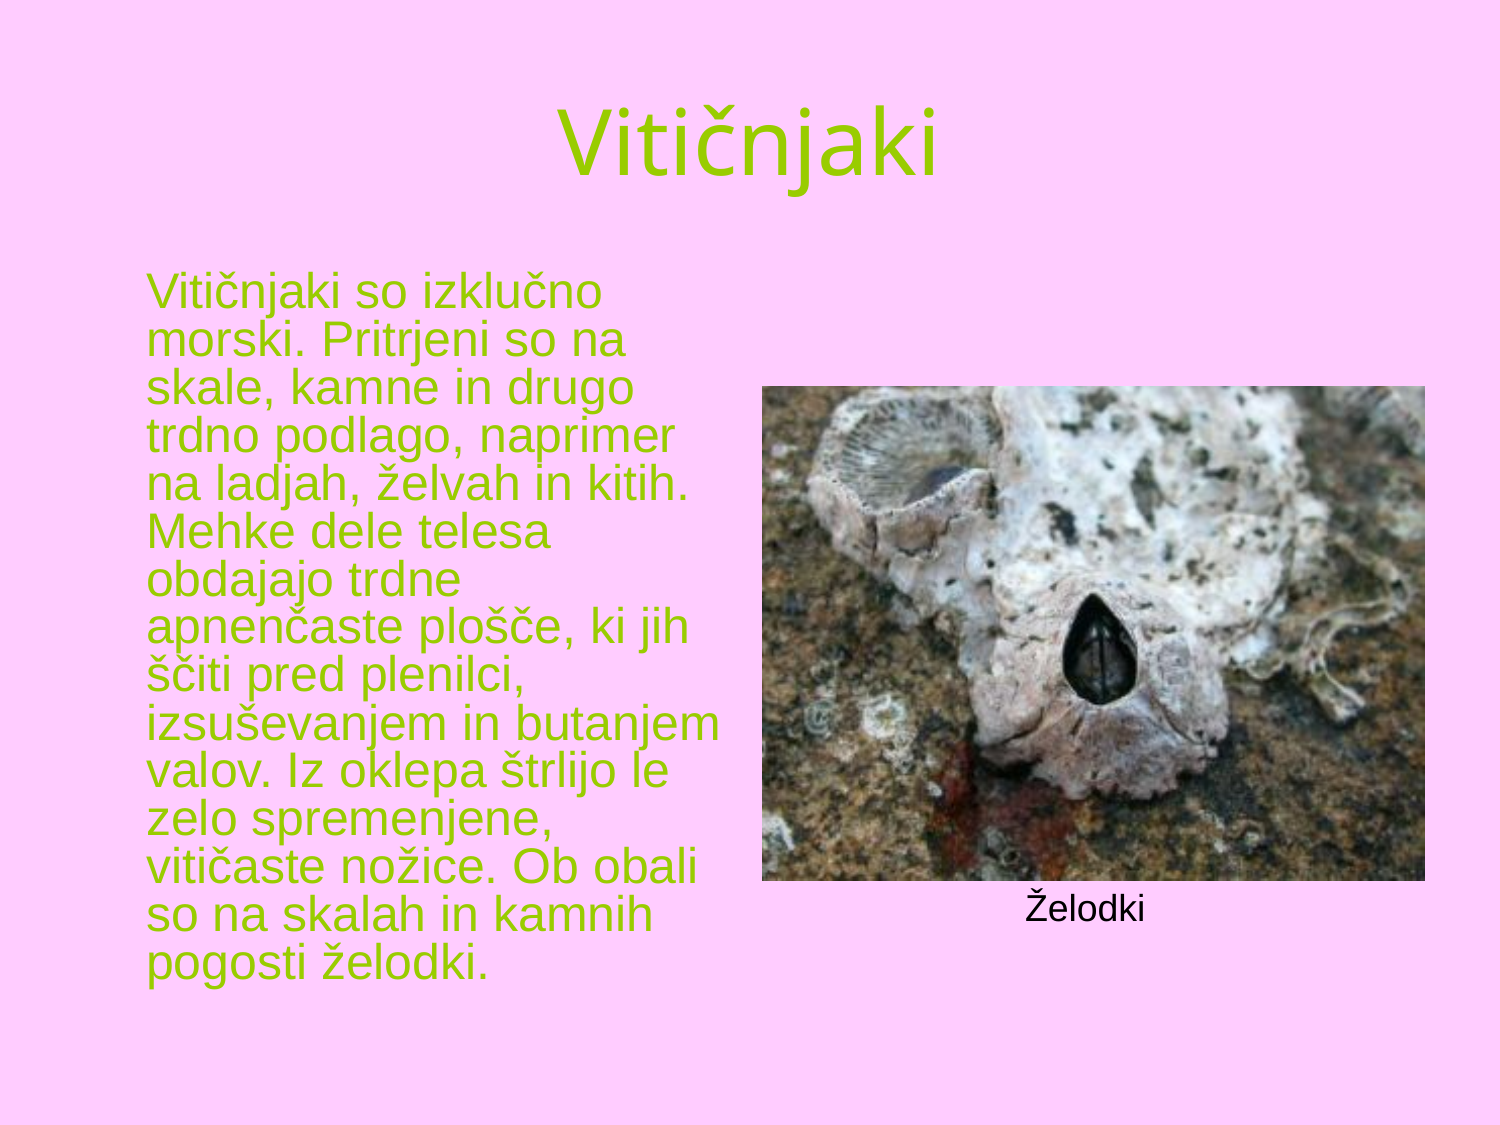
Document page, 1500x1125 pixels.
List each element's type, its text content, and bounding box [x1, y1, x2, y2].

text_box Želodki [1010, 881, 1171, 937]
list Vitičnjaki so izklučno morski. Pritrjeni so na skale, kamne in drugo trdno podlago, naprimer na ladjah, želvah in kitih. Mehke dele telesa obdajajo trdne apnenčaste plošče, ki jih ščiti pred plenilci, izsuševanjem in butanjem valov. Iz oklepa štrlijo le zelo spremenjene, vitičaste nožice. Ob obali so na skalah in kamnih pogosti želodki. [75, 262, 738, 1005]
picture [762, 386, 1425, 881]
title Vitičnjaki [75, 45, 1425, 233]
